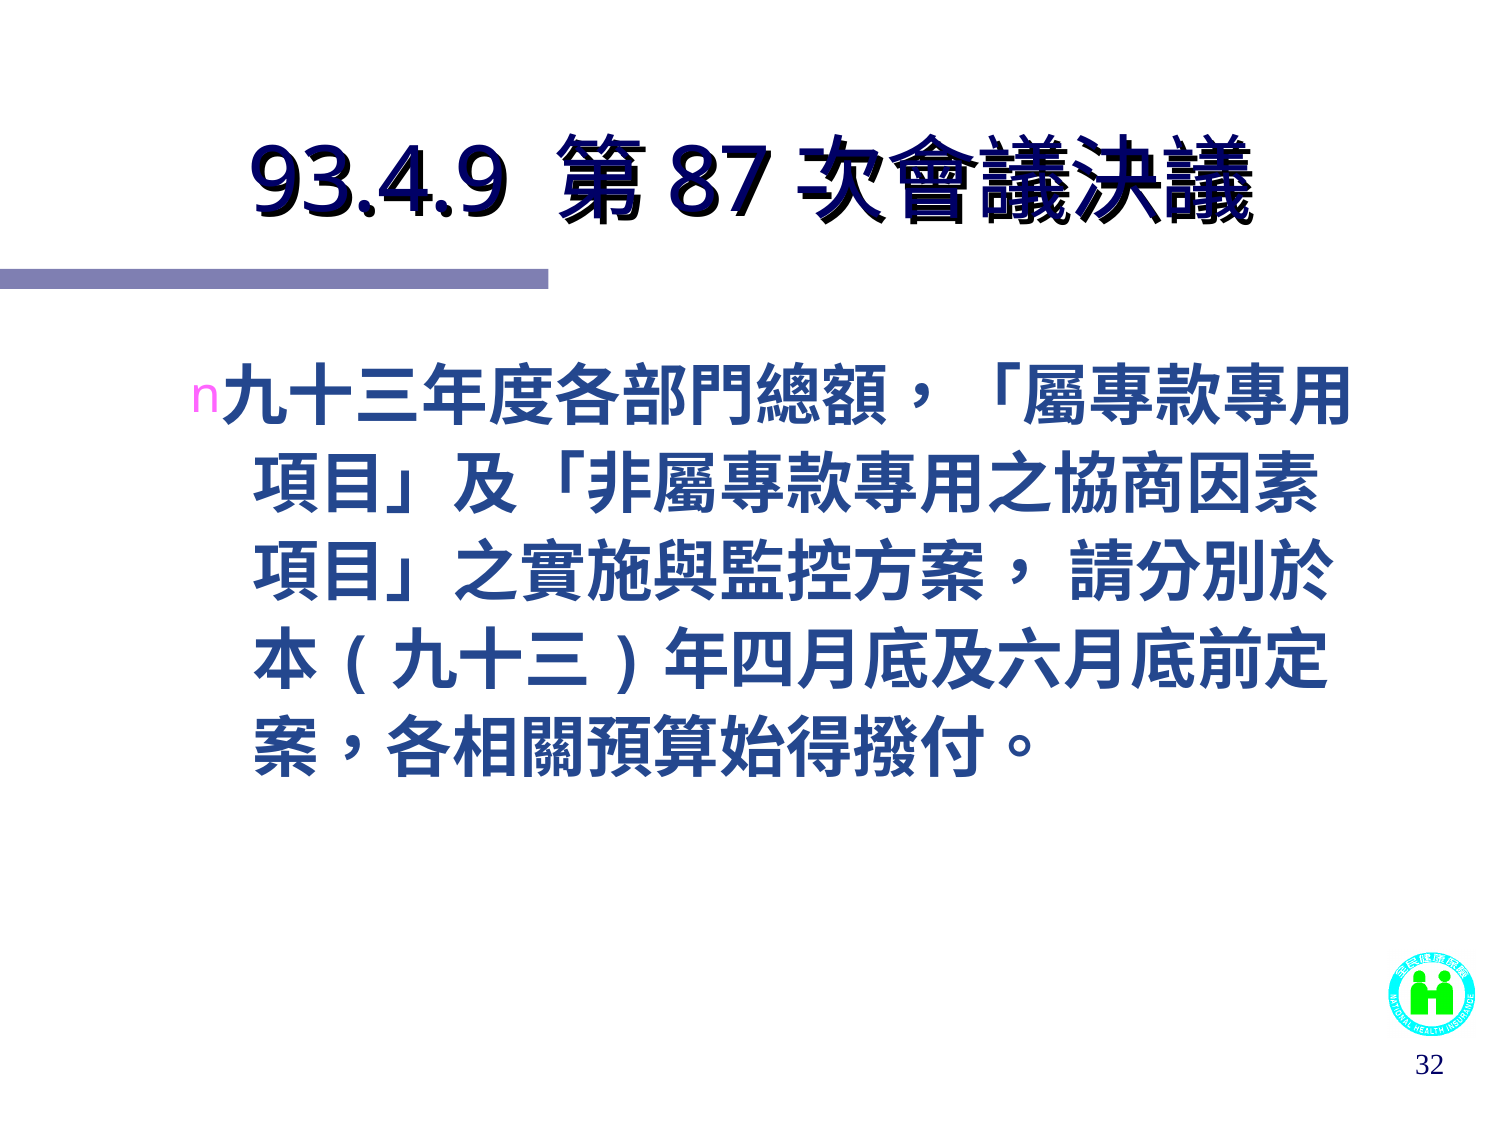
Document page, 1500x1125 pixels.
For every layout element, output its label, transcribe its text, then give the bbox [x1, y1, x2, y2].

title 93.4.9 第87次會議決議 [112, 50, 1388, 238]
list 九十三年度各部門總額，「屬專款專用項目」及「非屬專款專用之協商因素項目」之實施與監控方案， 請分別於本(九十三)年四月底及六月底前定案，各相關預算始得撥付。 [112, 337, 1375, 1000]
text_box [1400, 1037, 1476, 1125]
